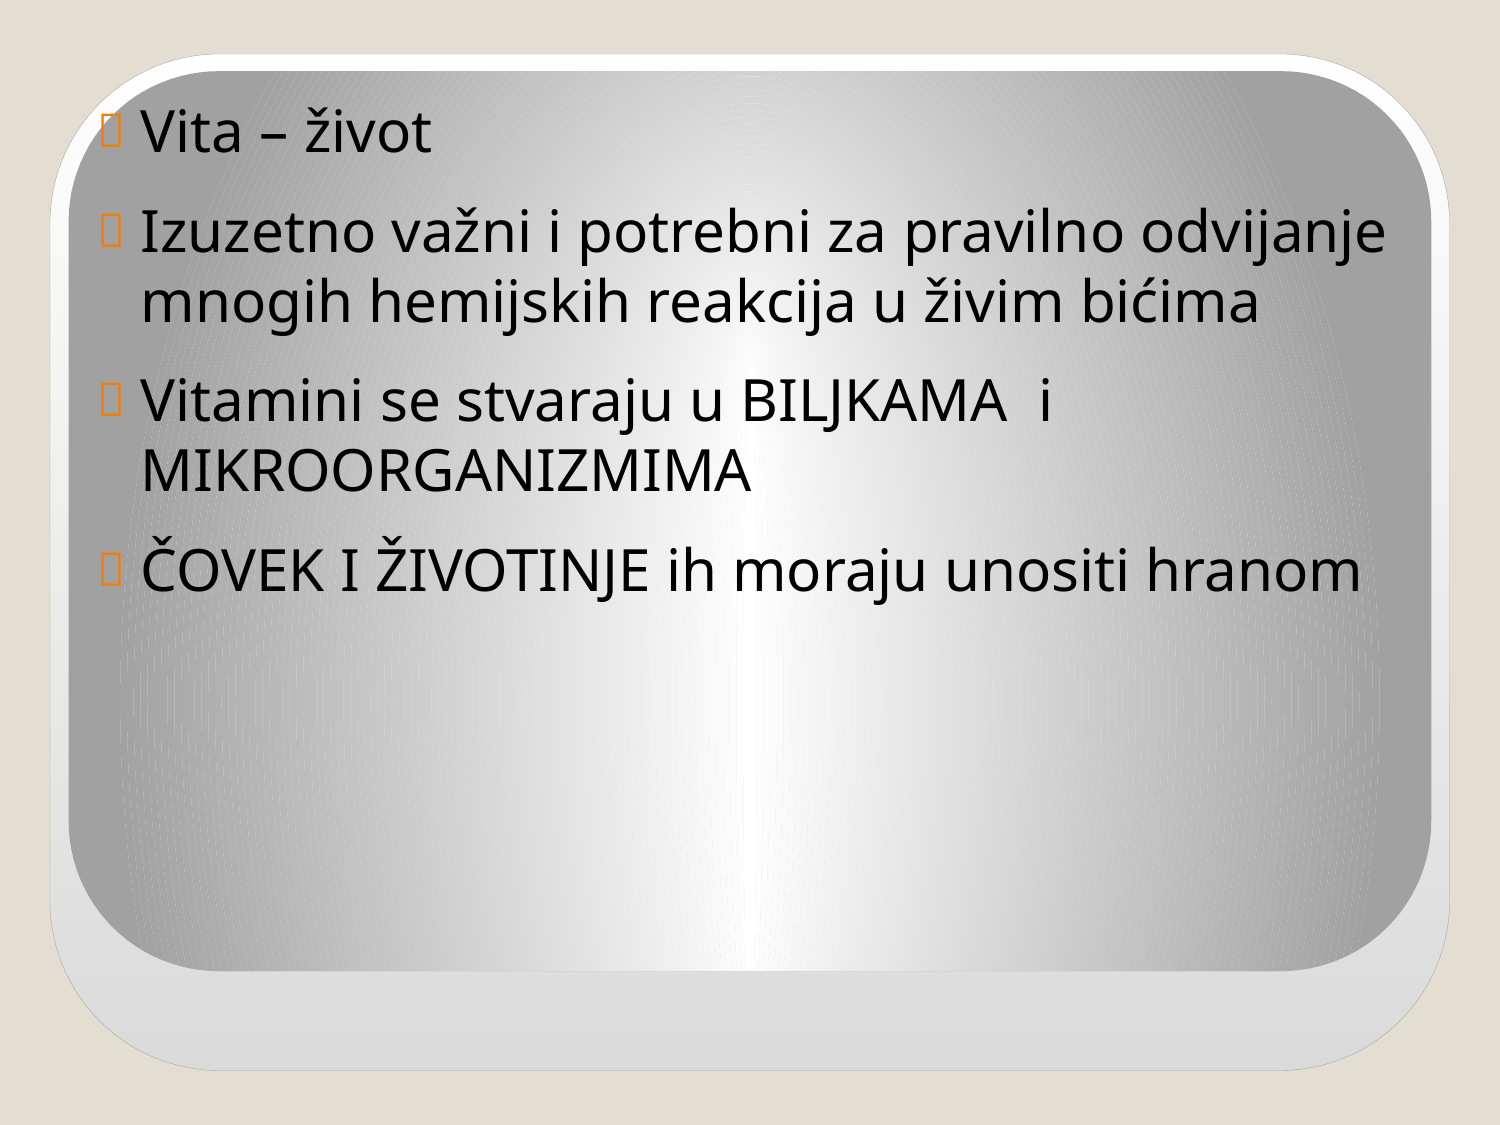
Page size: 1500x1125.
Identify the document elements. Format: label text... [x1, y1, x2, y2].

list Vita – život Izuzetno važni i potrebni za pravilno odvijanje mnogih hemijskih reakcija u živim bićima Vitamini se stvaraju u BILJKAMA i MIKROORGANIZMIMA ČOVEK I ŽIVOTINJE ih moraju unositi hranom [82, 86, 1425, 774]
